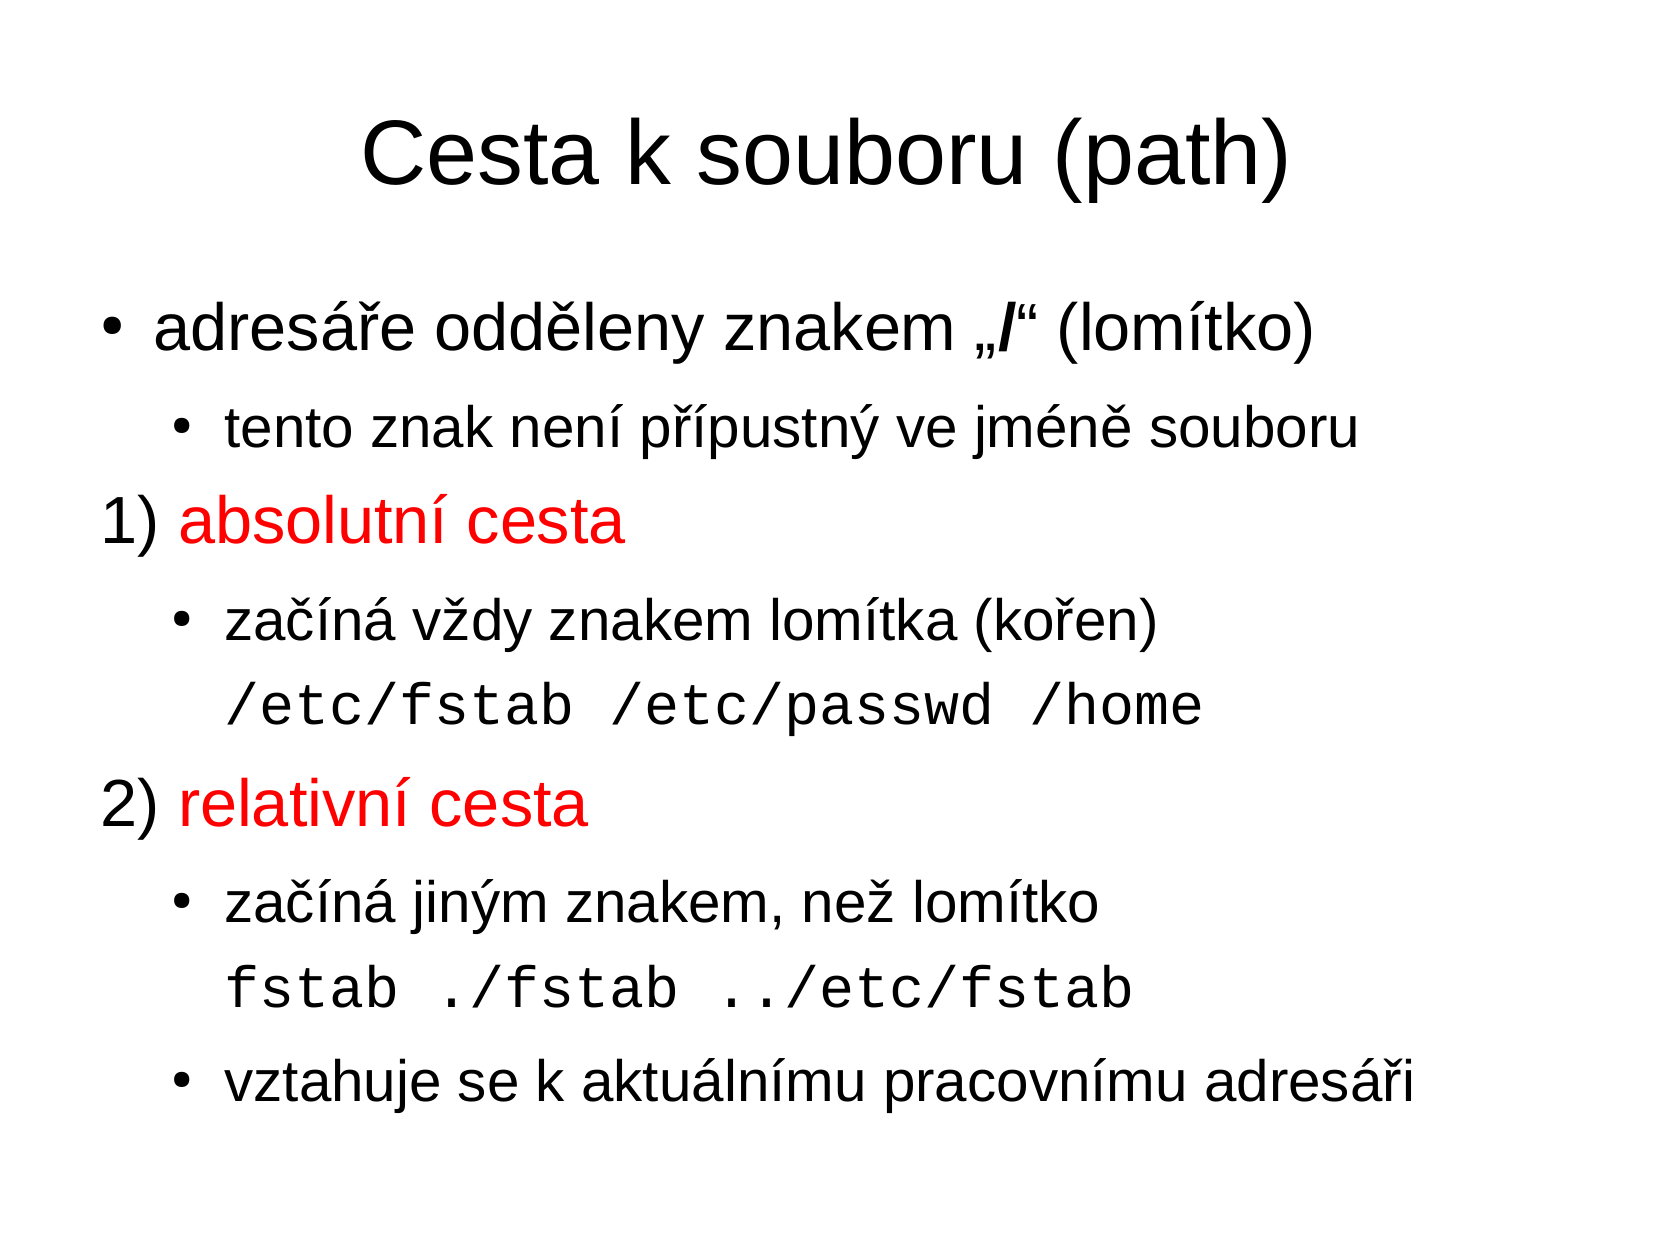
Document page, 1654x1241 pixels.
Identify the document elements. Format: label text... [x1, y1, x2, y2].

list adresáře odděleny znakem „/“ (lomítko) tento znak není přípustný ve jméně souboru absolutní cesta začíná vždy znakem lomítka (kořen) /etc/fstab /etc/passwd /home relativní cesta začíná jiným znakem, než lomítko fstab ./fstab ../etc/fstab vztahuje se k aktuálnímu pracovnímu adresáři [82, 290, 1571, 1106]
title Cesta k souboru (path) [82, 56, 1571, 250]
